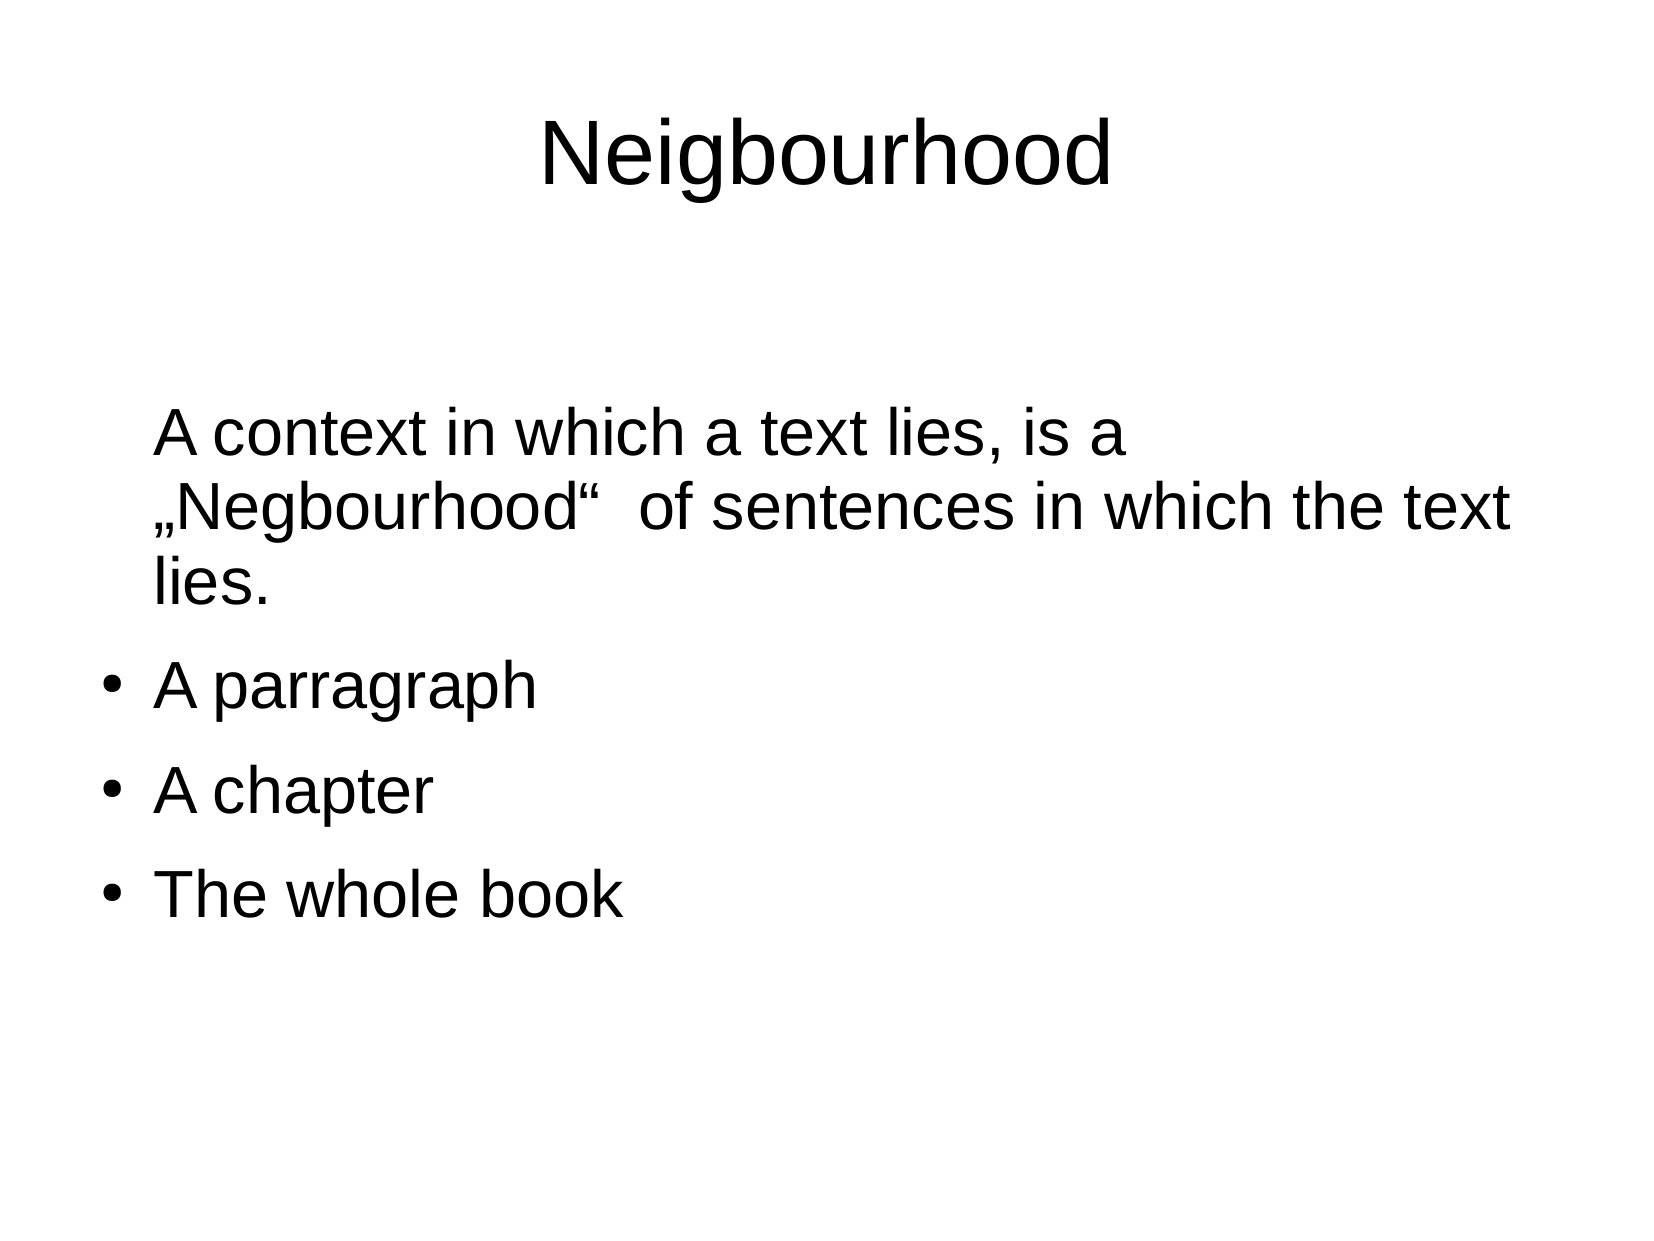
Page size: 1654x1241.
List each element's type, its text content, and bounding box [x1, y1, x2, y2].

title Neigbourhood [82, 49, 1571, 257]
list A context in which a text lies, is a „Negbourhood“ of sentences in which the text lies. A parragraph A chapter The whole book [82, 290, 1571, 1010]
